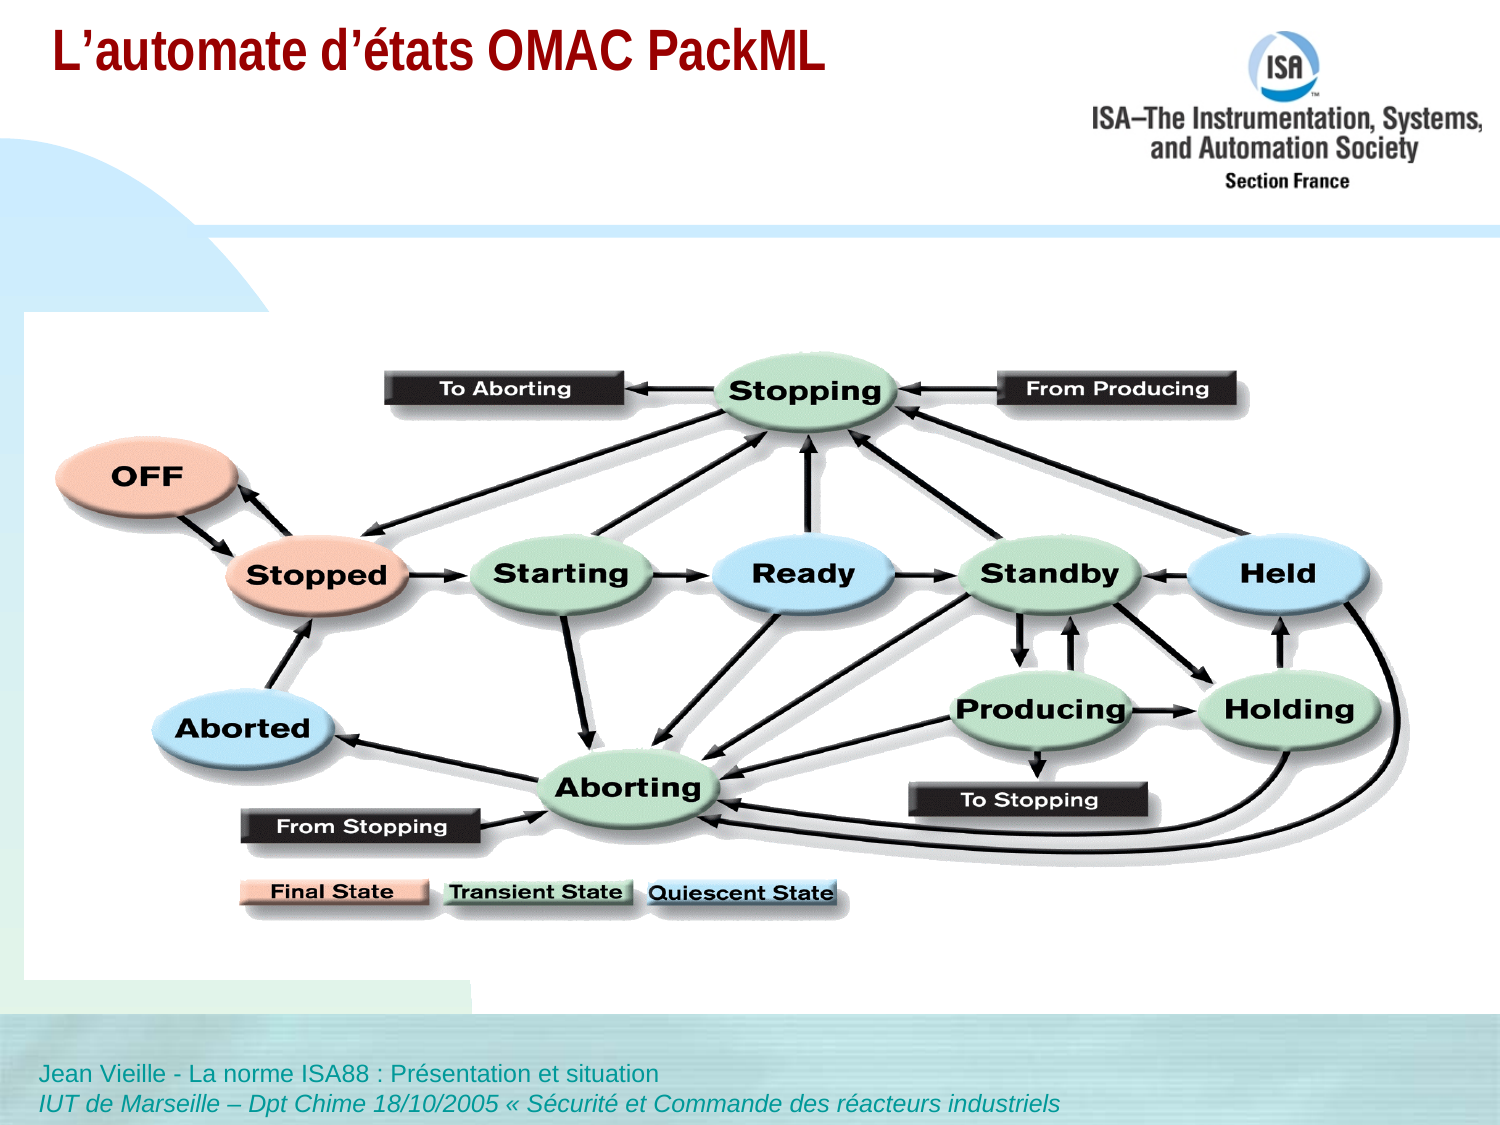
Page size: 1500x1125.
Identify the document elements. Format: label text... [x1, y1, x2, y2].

picture [0, 1014, 1500, 1125]
picture [24, 312, 1438, 980]
picture [1092, 31, 1483, 194]
title L’automate d’états OMAC PackML [37, 12, 1088, 201]
